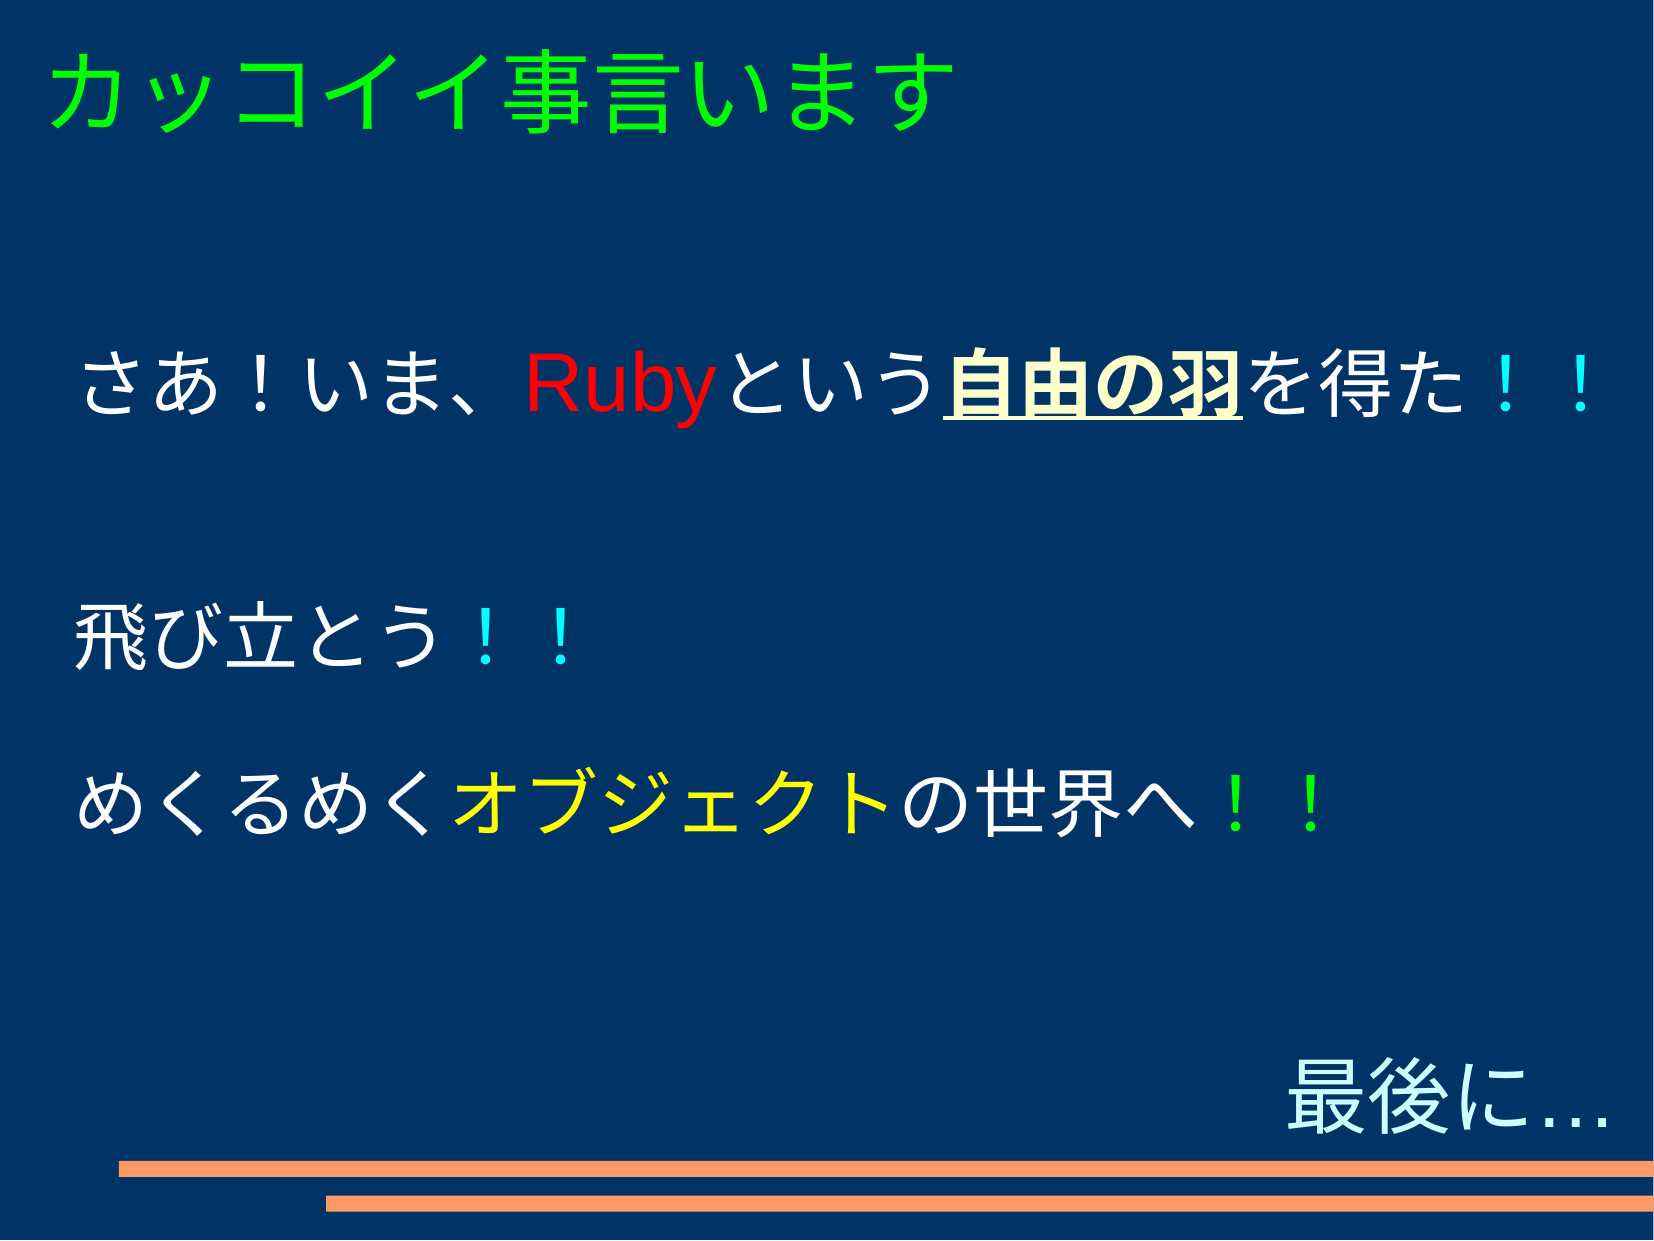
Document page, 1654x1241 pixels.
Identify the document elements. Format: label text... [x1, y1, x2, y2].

text_box さあ！いま、Rubyという自由の羽を得た！！ 飛び立とう！！ めくるめくオブジェクトの世界へ！！ [59, 324, 1654, 808]
text_box 最後に… [1269, 1040, 1647, 1139]
text_box カッコイイ事言います [27, 30, 1654, 138]
